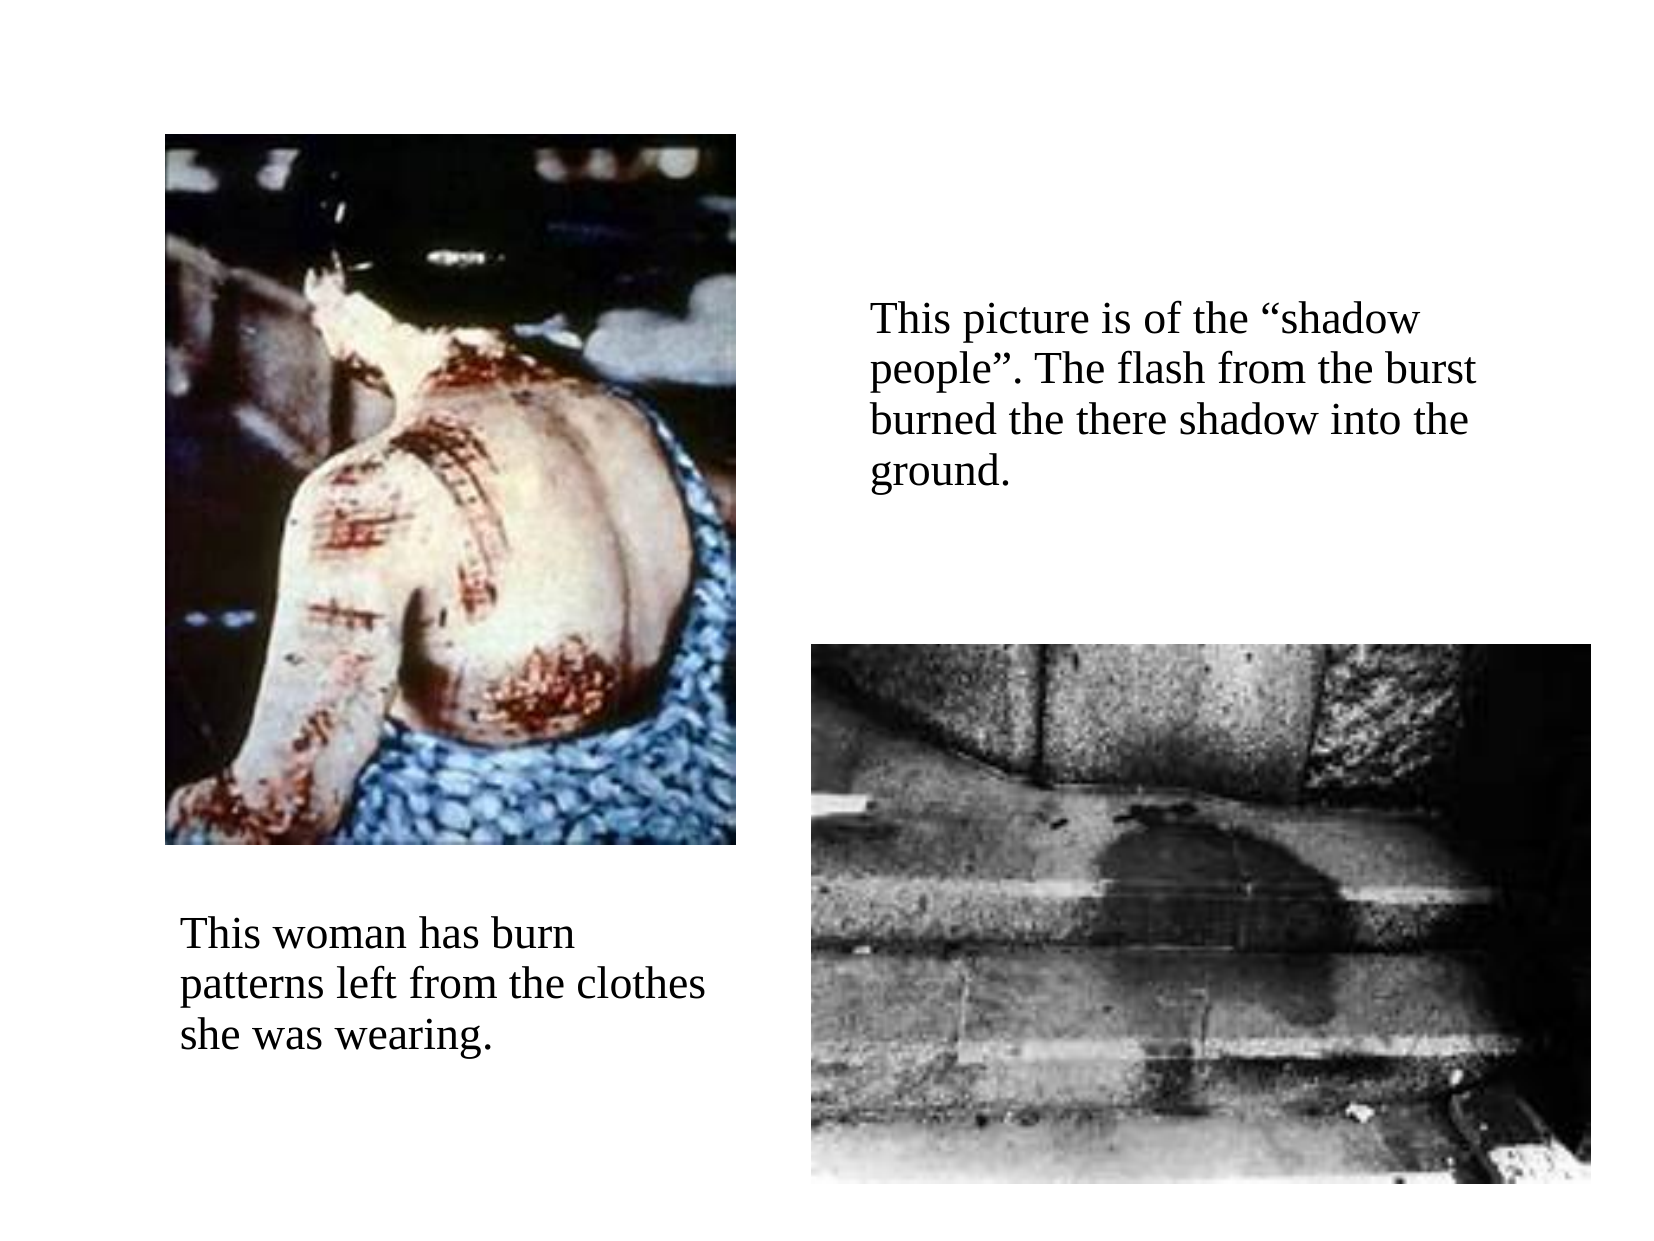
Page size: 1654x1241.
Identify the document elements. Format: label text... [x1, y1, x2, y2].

picture [165, 134, 736, 845]
text_box This picture is of the “shadow people”. The flash from the burst burned the there shadow into the ground. [855, 285, 1516, 533]
picture [811, 644, 1591, 1184]
text_box This woman has burn patterns left from the clothes she was wearing. [165, 900, 736, 1068]
